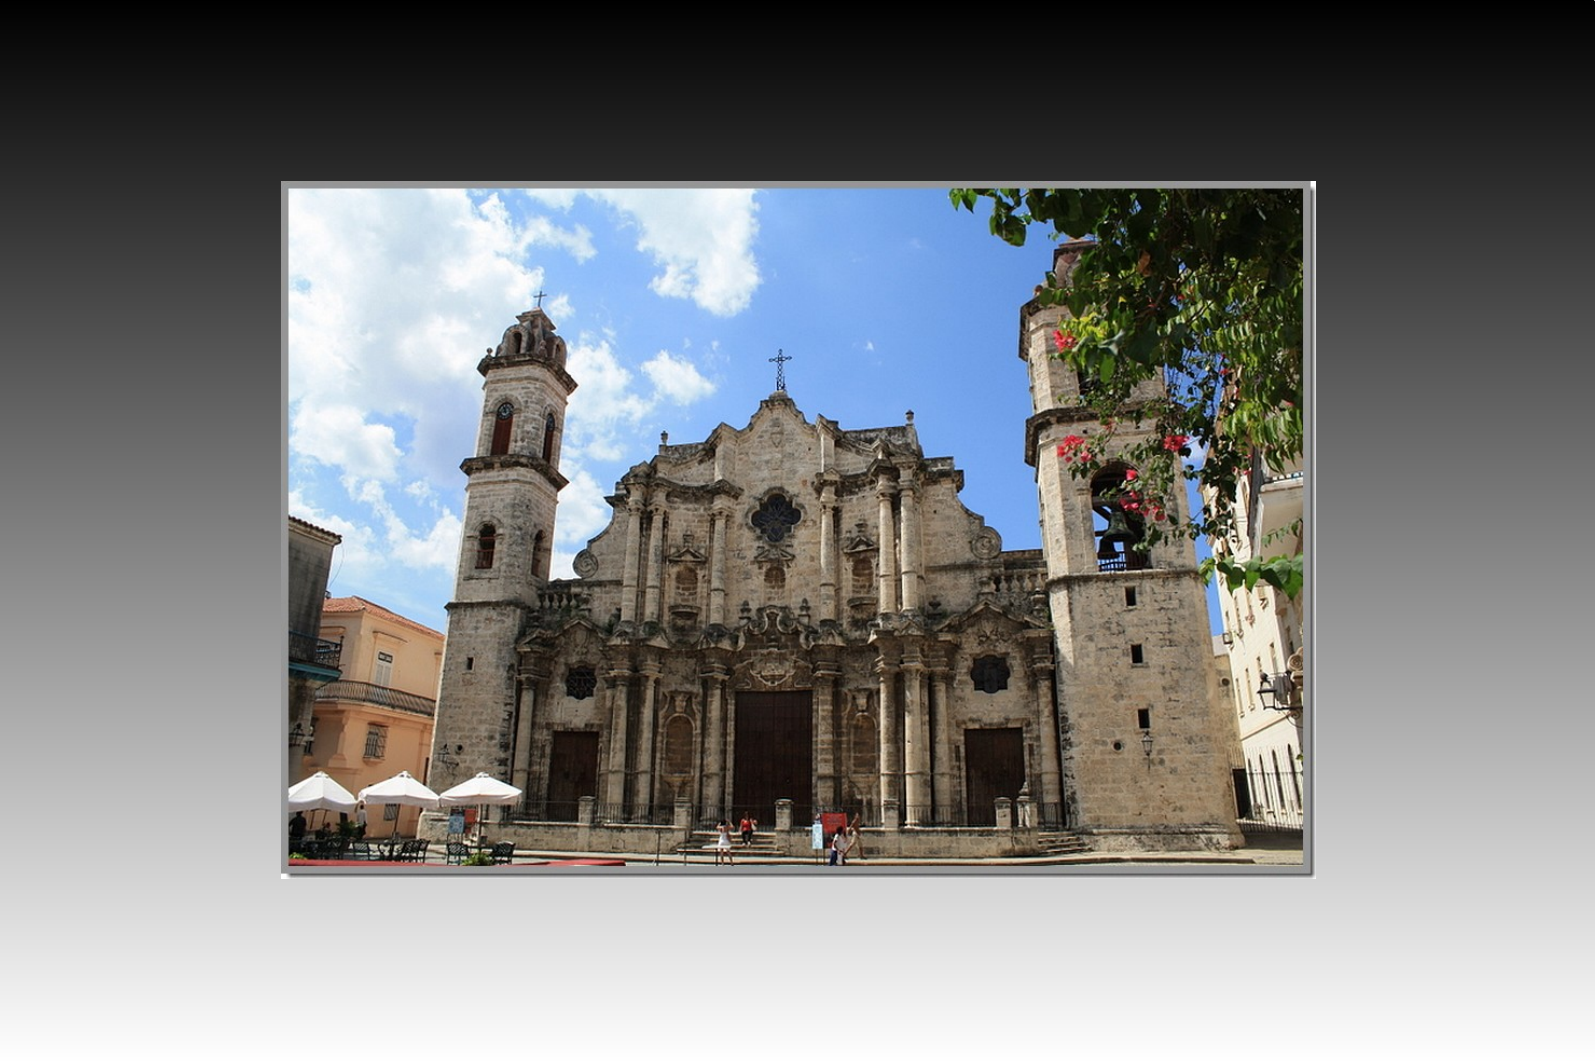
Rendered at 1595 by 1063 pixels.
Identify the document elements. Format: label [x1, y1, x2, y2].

picture [281, 181, 1316, 879]
